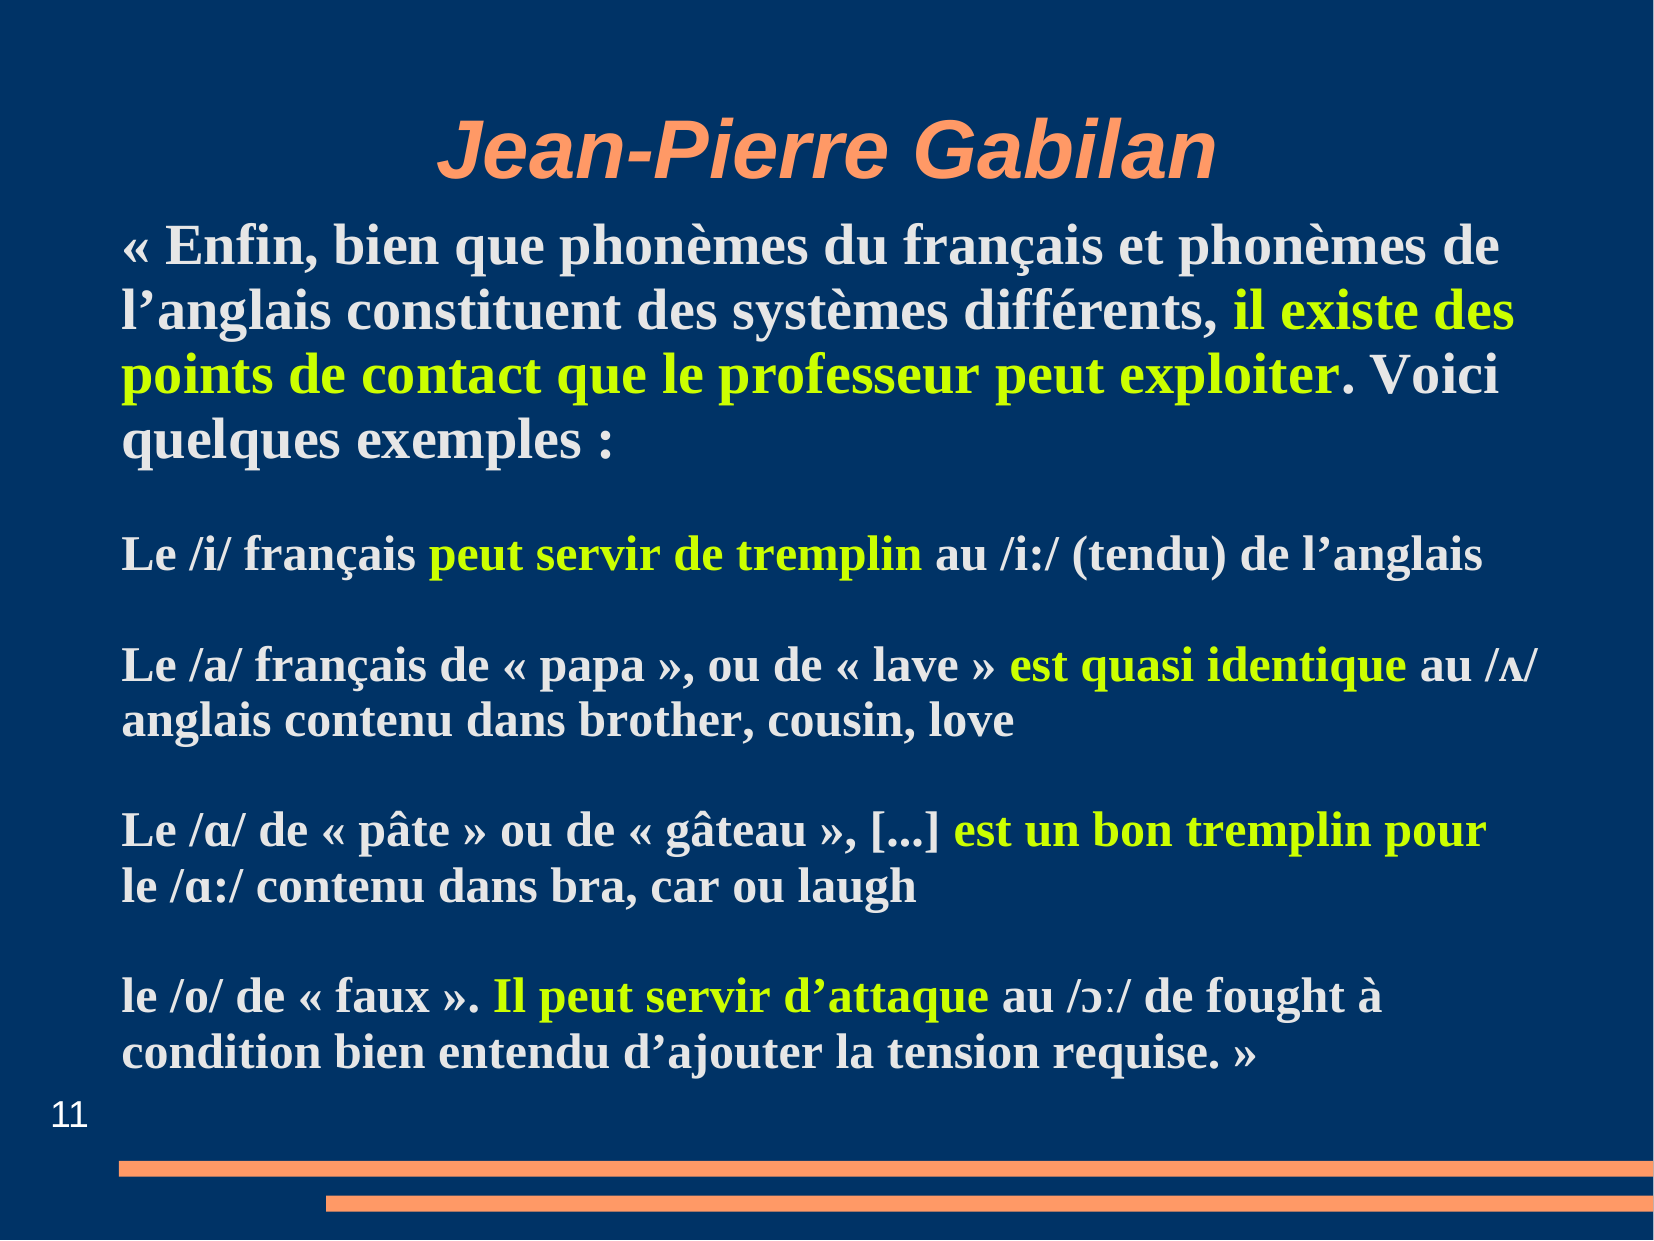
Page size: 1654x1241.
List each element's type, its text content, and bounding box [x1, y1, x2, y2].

title Jean-Pierre Gabilan [121, 46, 1534, 212]
list « Enfin, bien que phonèmes du français et phonèmes de l’anglais constituent des systèmes différents, il existe des points de contact que le professeur peut exploiter. Voici quelques exemples : Le /i/ français peut servir de tremplin au /i:/ (tendu) de l’anglais Le /a/ français de « papa », ou de « lave » est quasi identique au /ʌ/ anglais contenu dans brother, cousin, love Le /ɑ/ de « pâte » ou de « gâteau », [...] est un bon tremplin pour le /ɑ:/ contenu dans bra, car ou laugh le /o/ de « faux ». Il peut servir d’attaque au /ɔː/ de fought à condition bien entendu d’ajouter la tension requise. » [121, 212, 1561, 1098]
